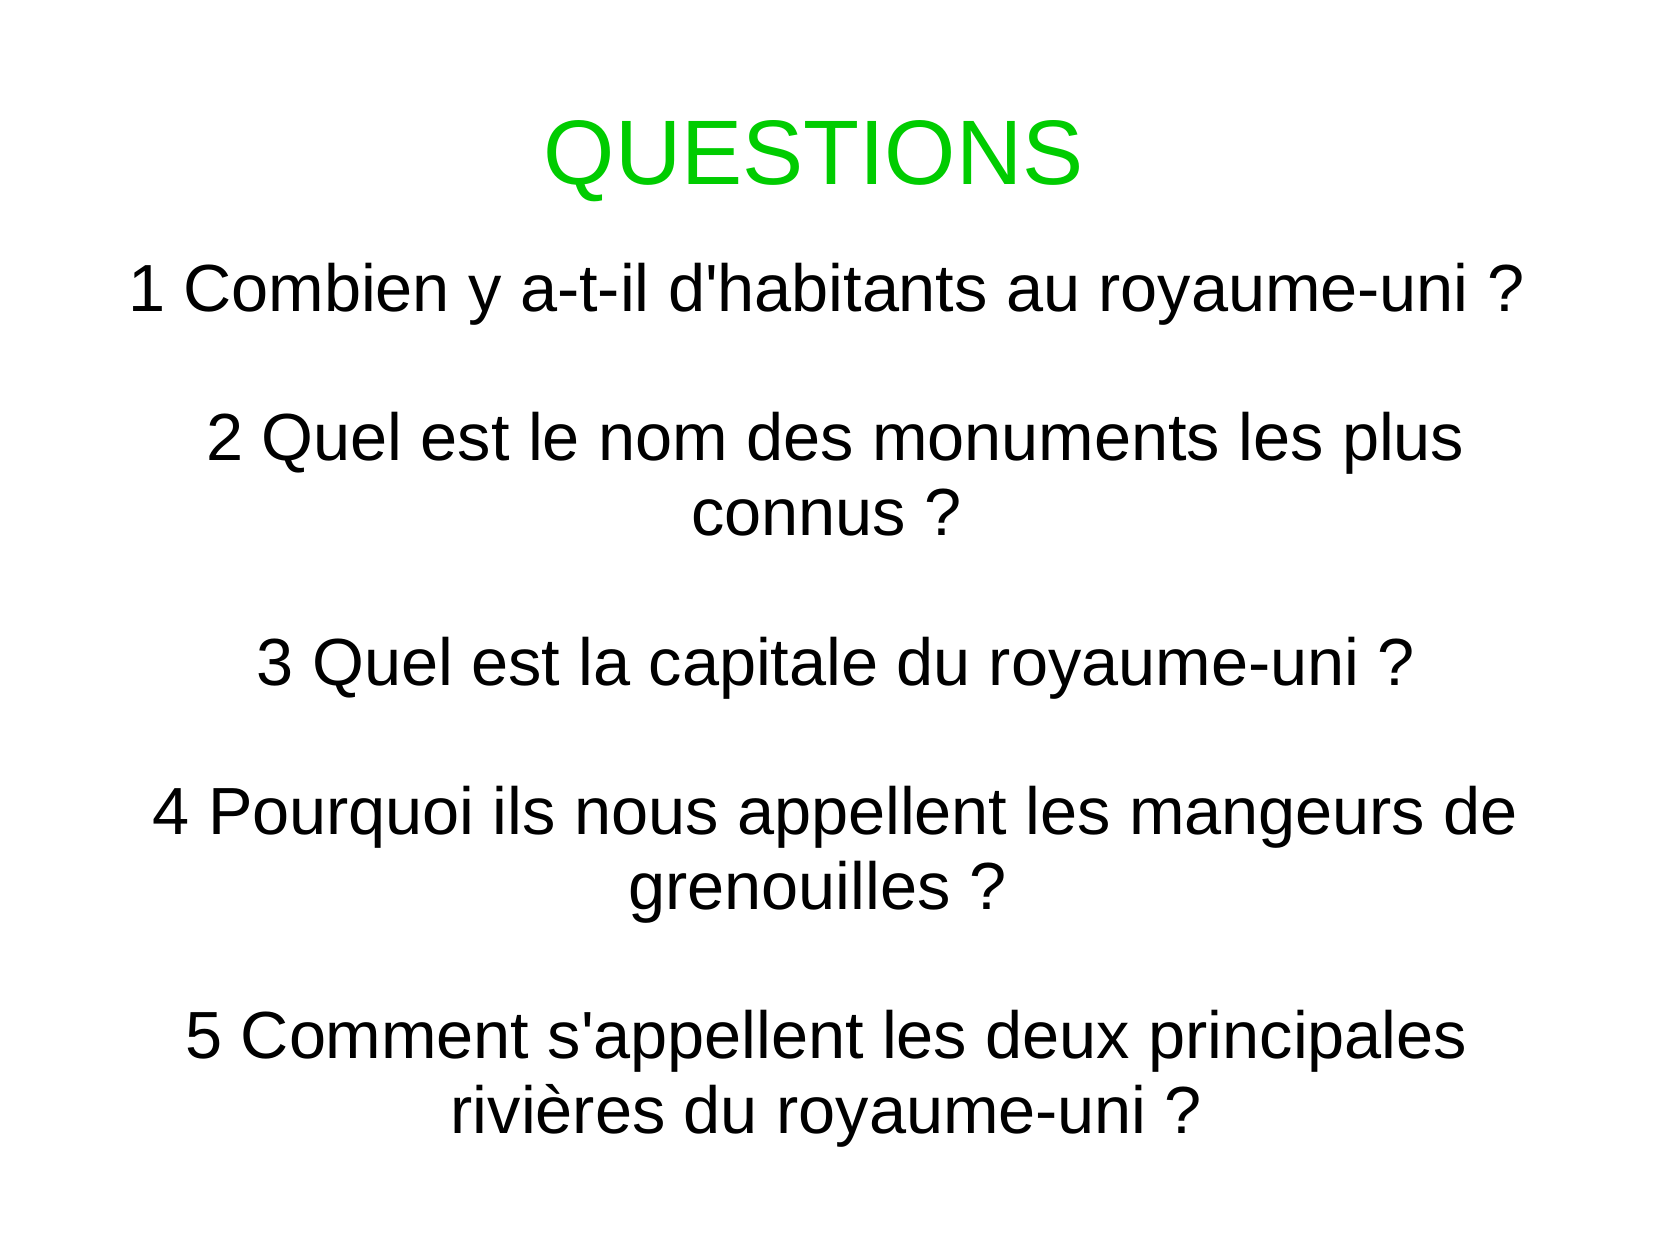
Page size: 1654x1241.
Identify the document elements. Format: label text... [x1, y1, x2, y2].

title QUESTIONS [82, 49, 1571, 250]
subtitle 1 Combien y a-t-il d'habitants au royaume-uni ? 2 Quel est le nom des monuments les plus connus ? 3 Quel est la capitale du royaume-uni ? 4 Pourquoi ils nous appellent les mangeurs de grenouilles ? 5 Comment s'appellent les deux principales rivières du royaume-uni ? [82, 250, 1571, 1149]
